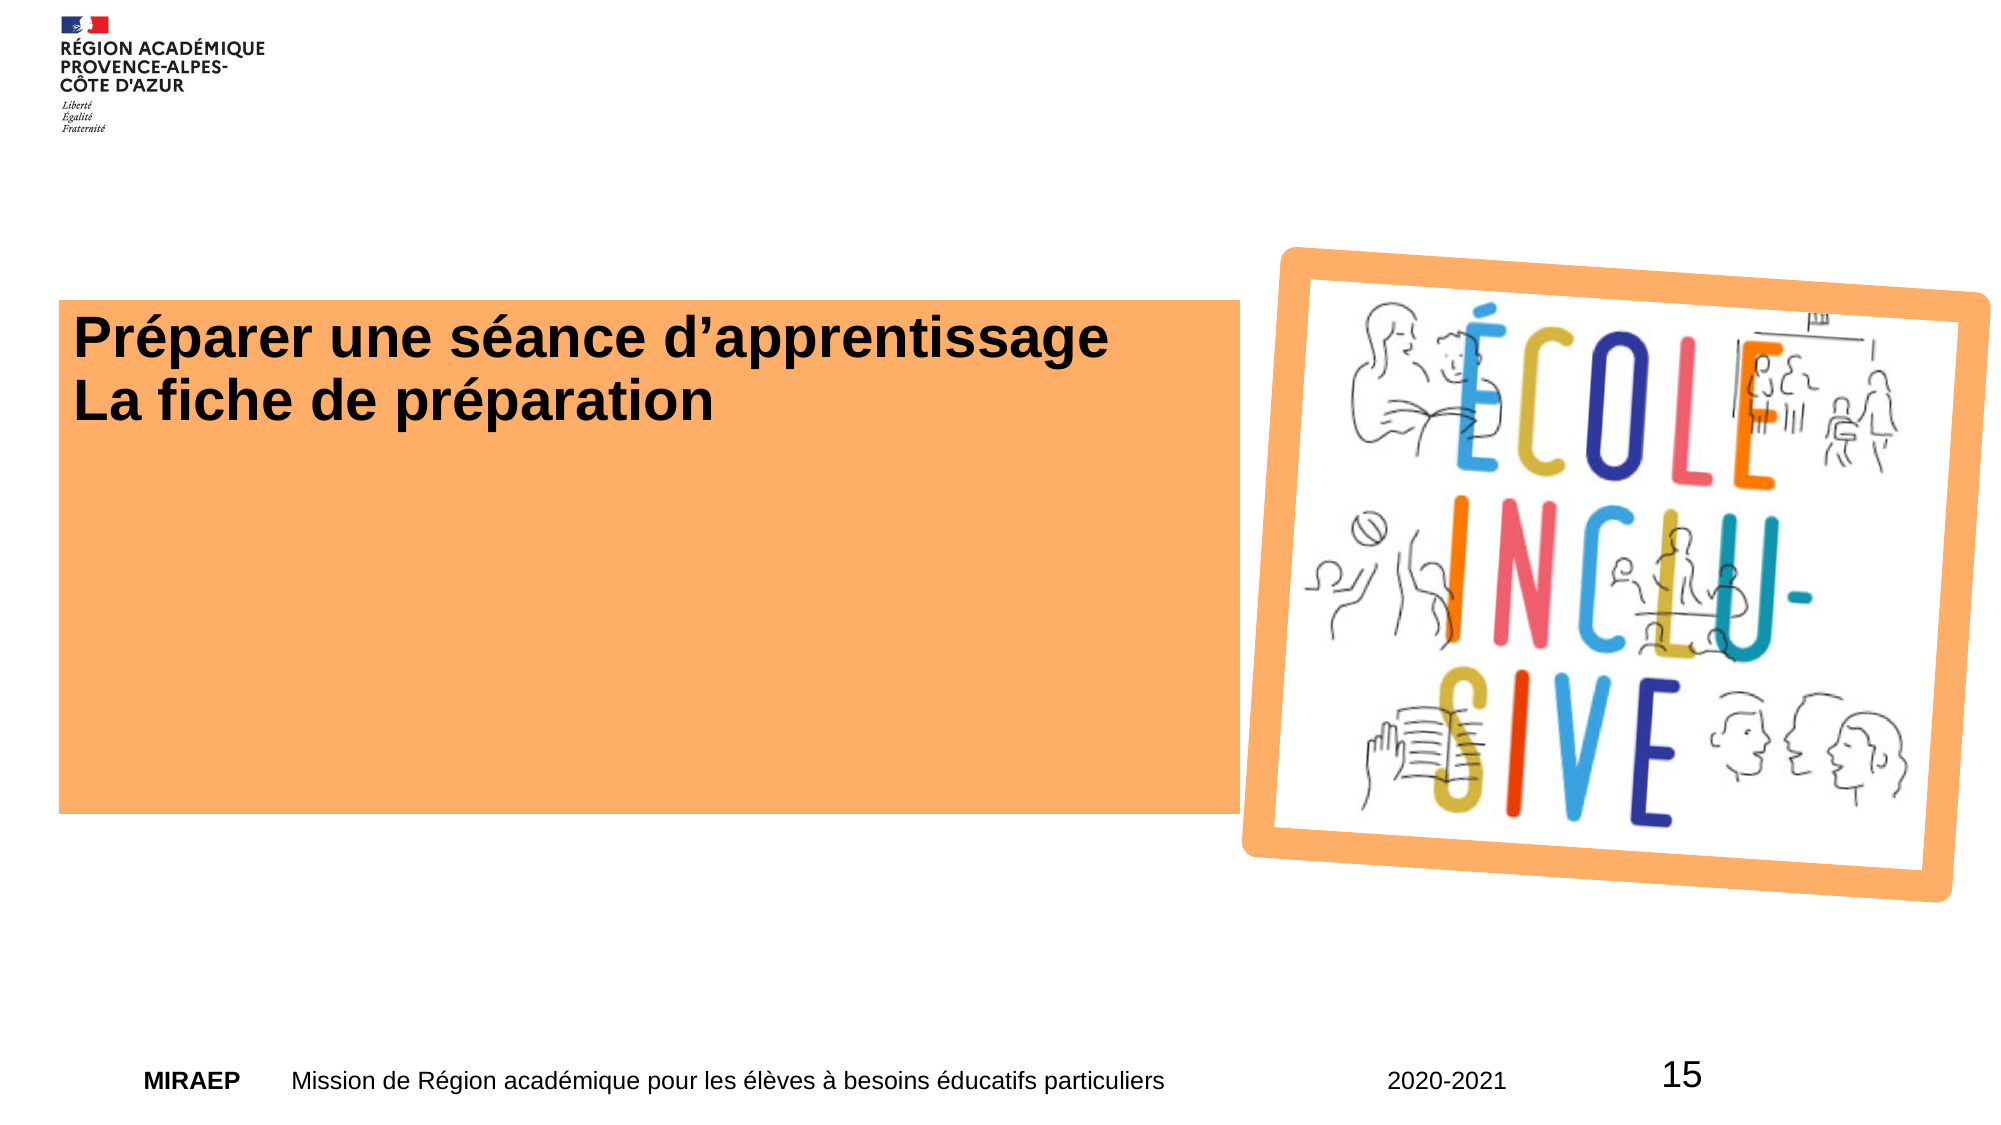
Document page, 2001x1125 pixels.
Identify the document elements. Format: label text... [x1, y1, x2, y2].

title Préparer une séance d’apprentissage La fiche de préparation [58, 300, 1240, 814]
picture [1275, 280, 1958, 869]
slide_number <numéro> [1646, 1042, 1865, 1103]
picture [44, 0, 281, 149]
